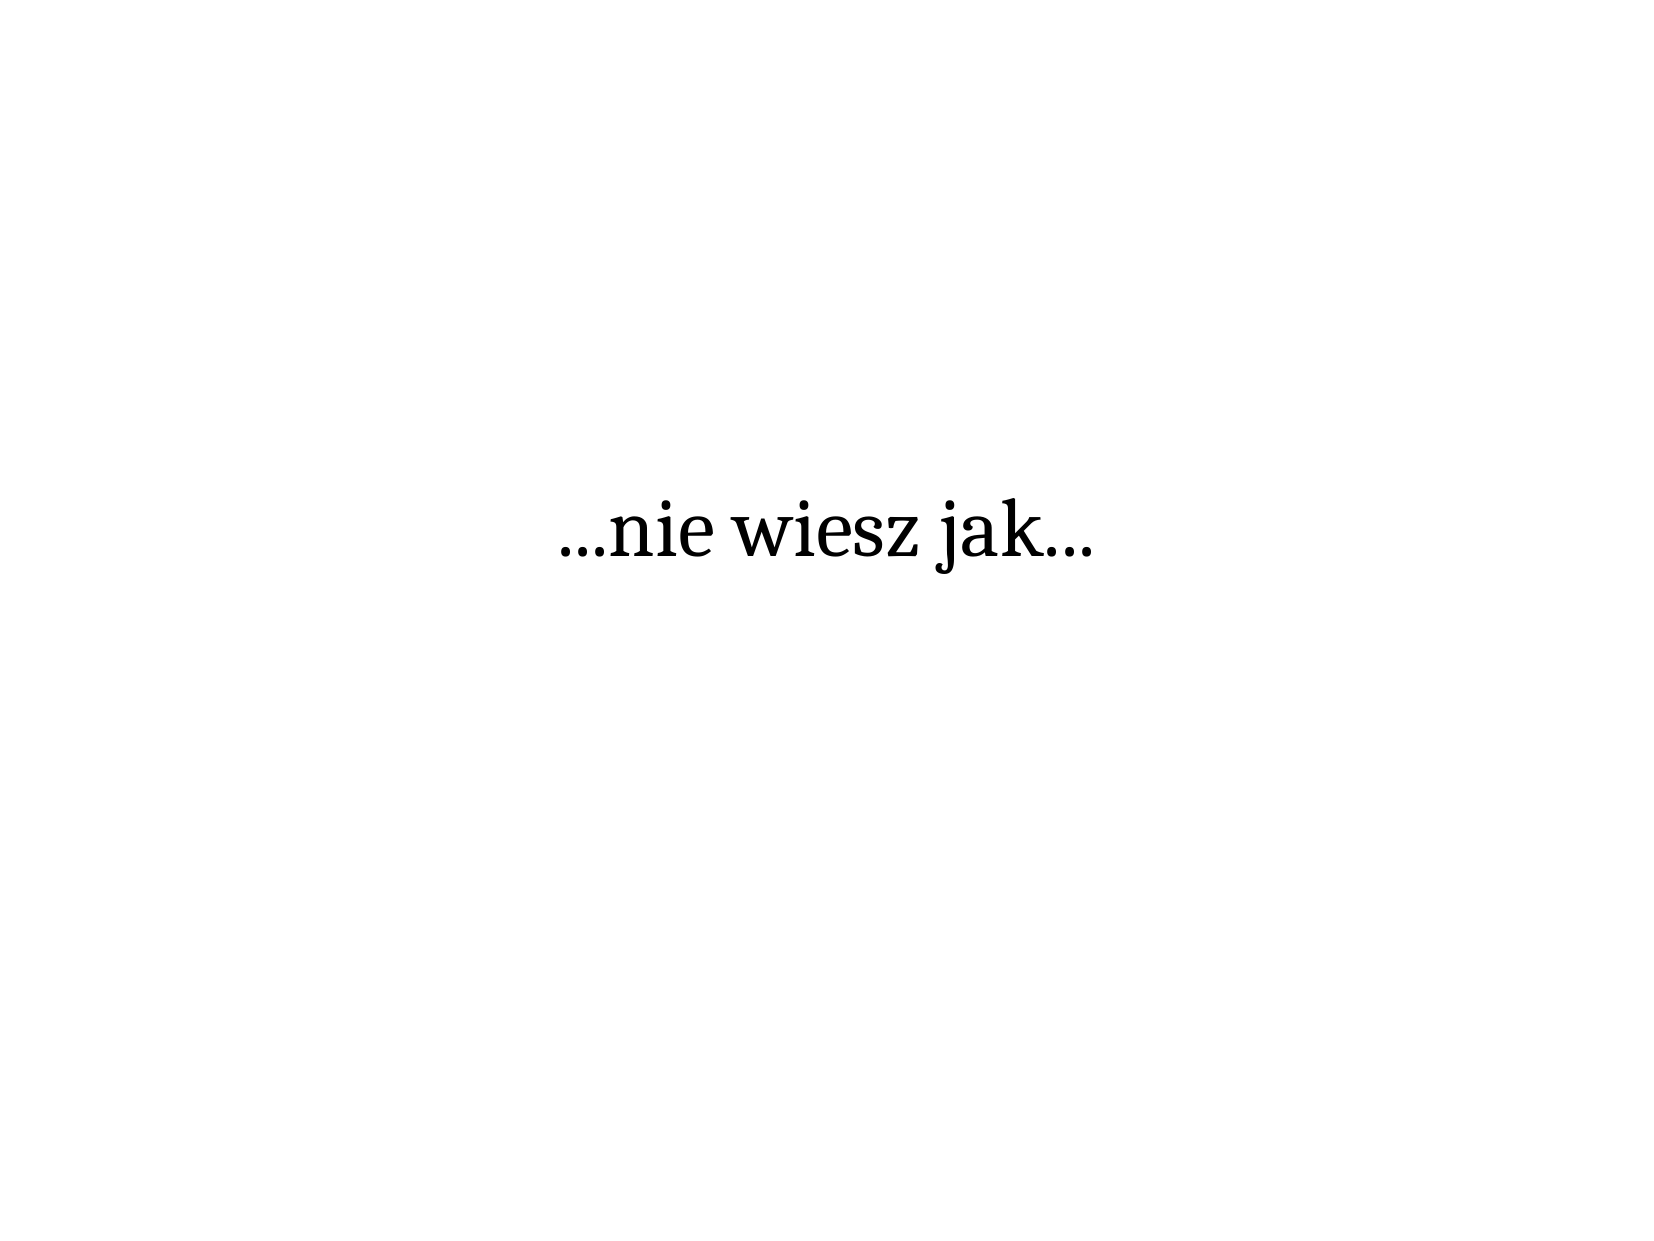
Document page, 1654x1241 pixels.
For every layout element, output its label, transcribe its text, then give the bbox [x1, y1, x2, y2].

subtitle ...nie wiesz jak... [82, 49, 1571, 1010]
